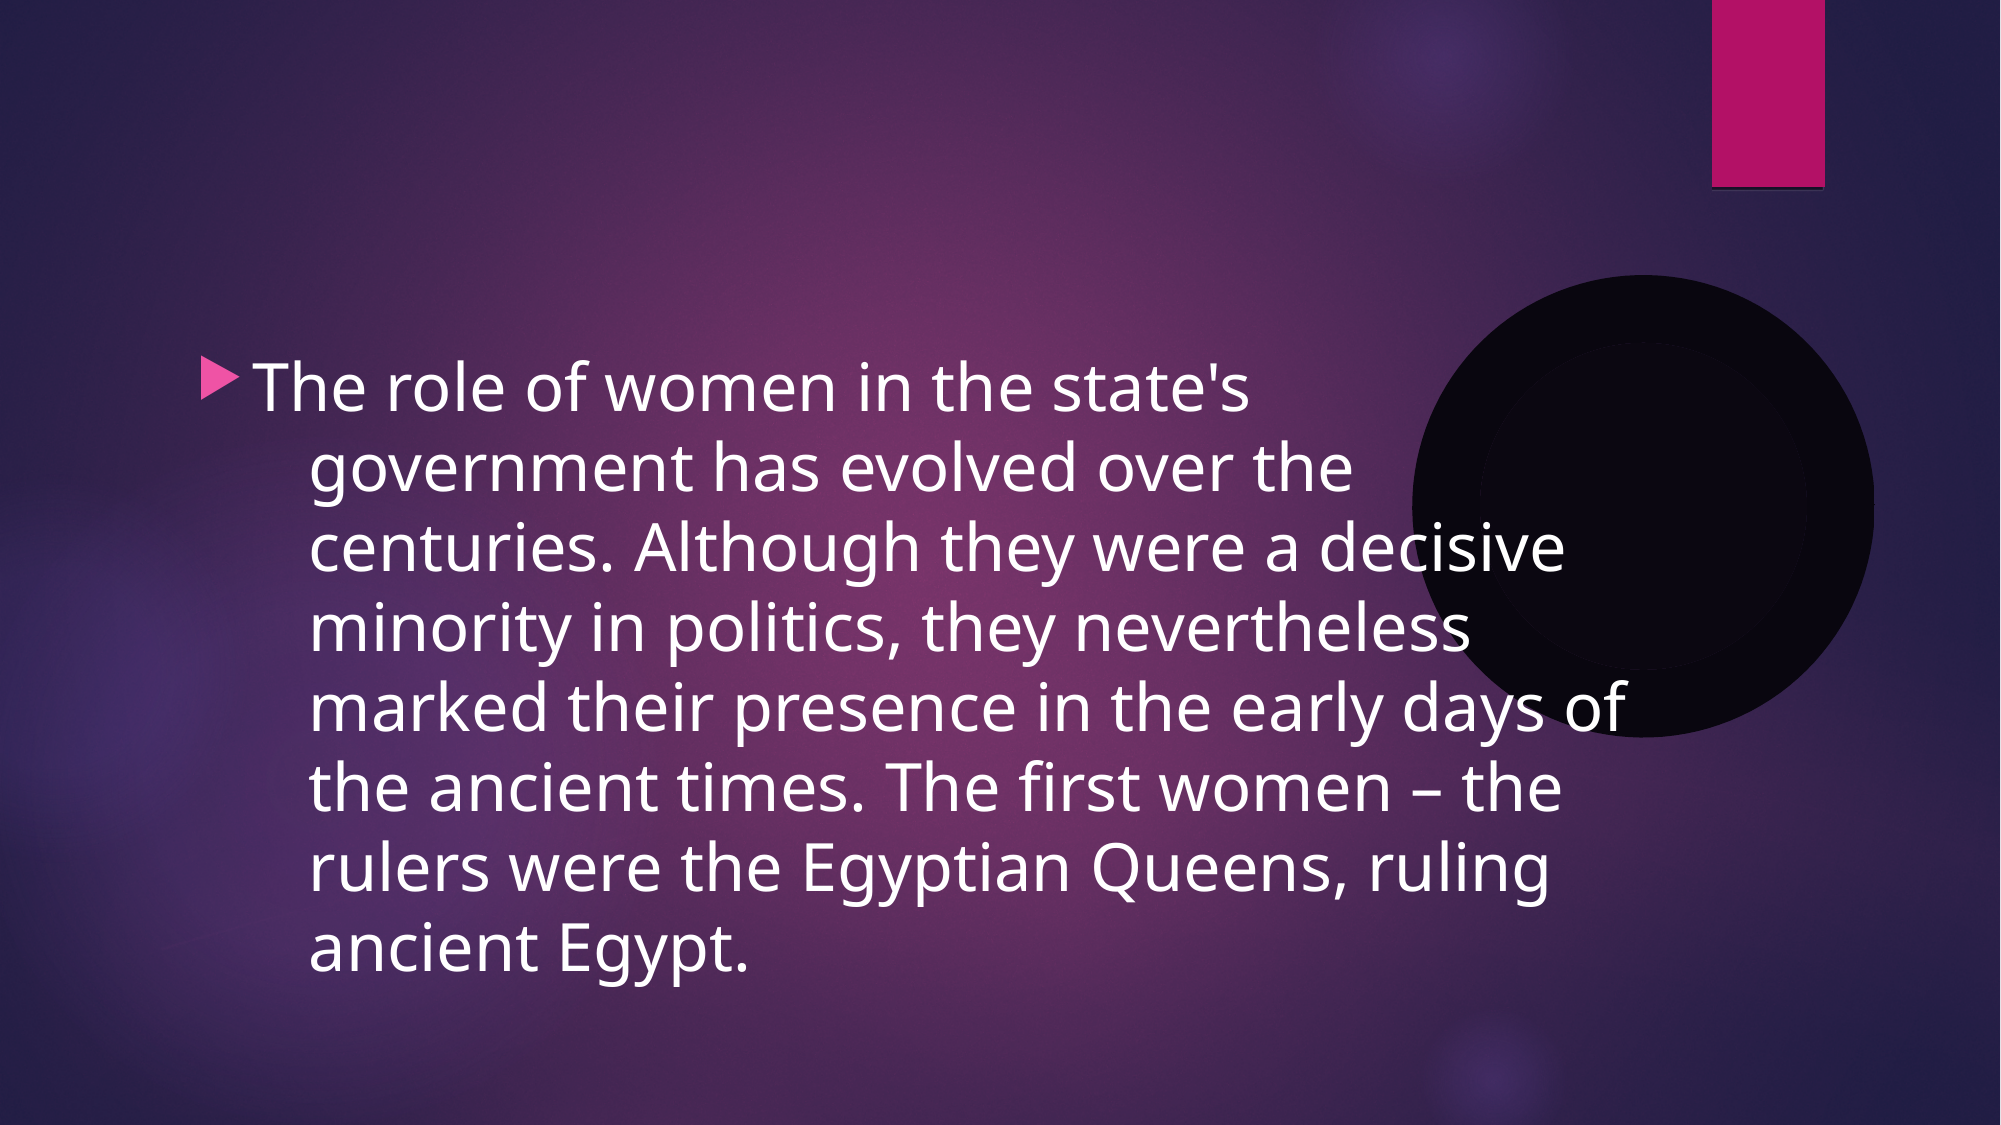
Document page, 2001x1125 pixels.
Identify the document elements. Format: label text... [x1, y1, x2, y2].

list The role of women in the state's government has evolved over the centuries. Although they were a decisive minority in politics, they nevertheless marked their presence in the early days of the ancient times. The first women – the rulers were the Egyptian Queens, ruling ancient Egypt. [181, 336, 1649, 1026]
